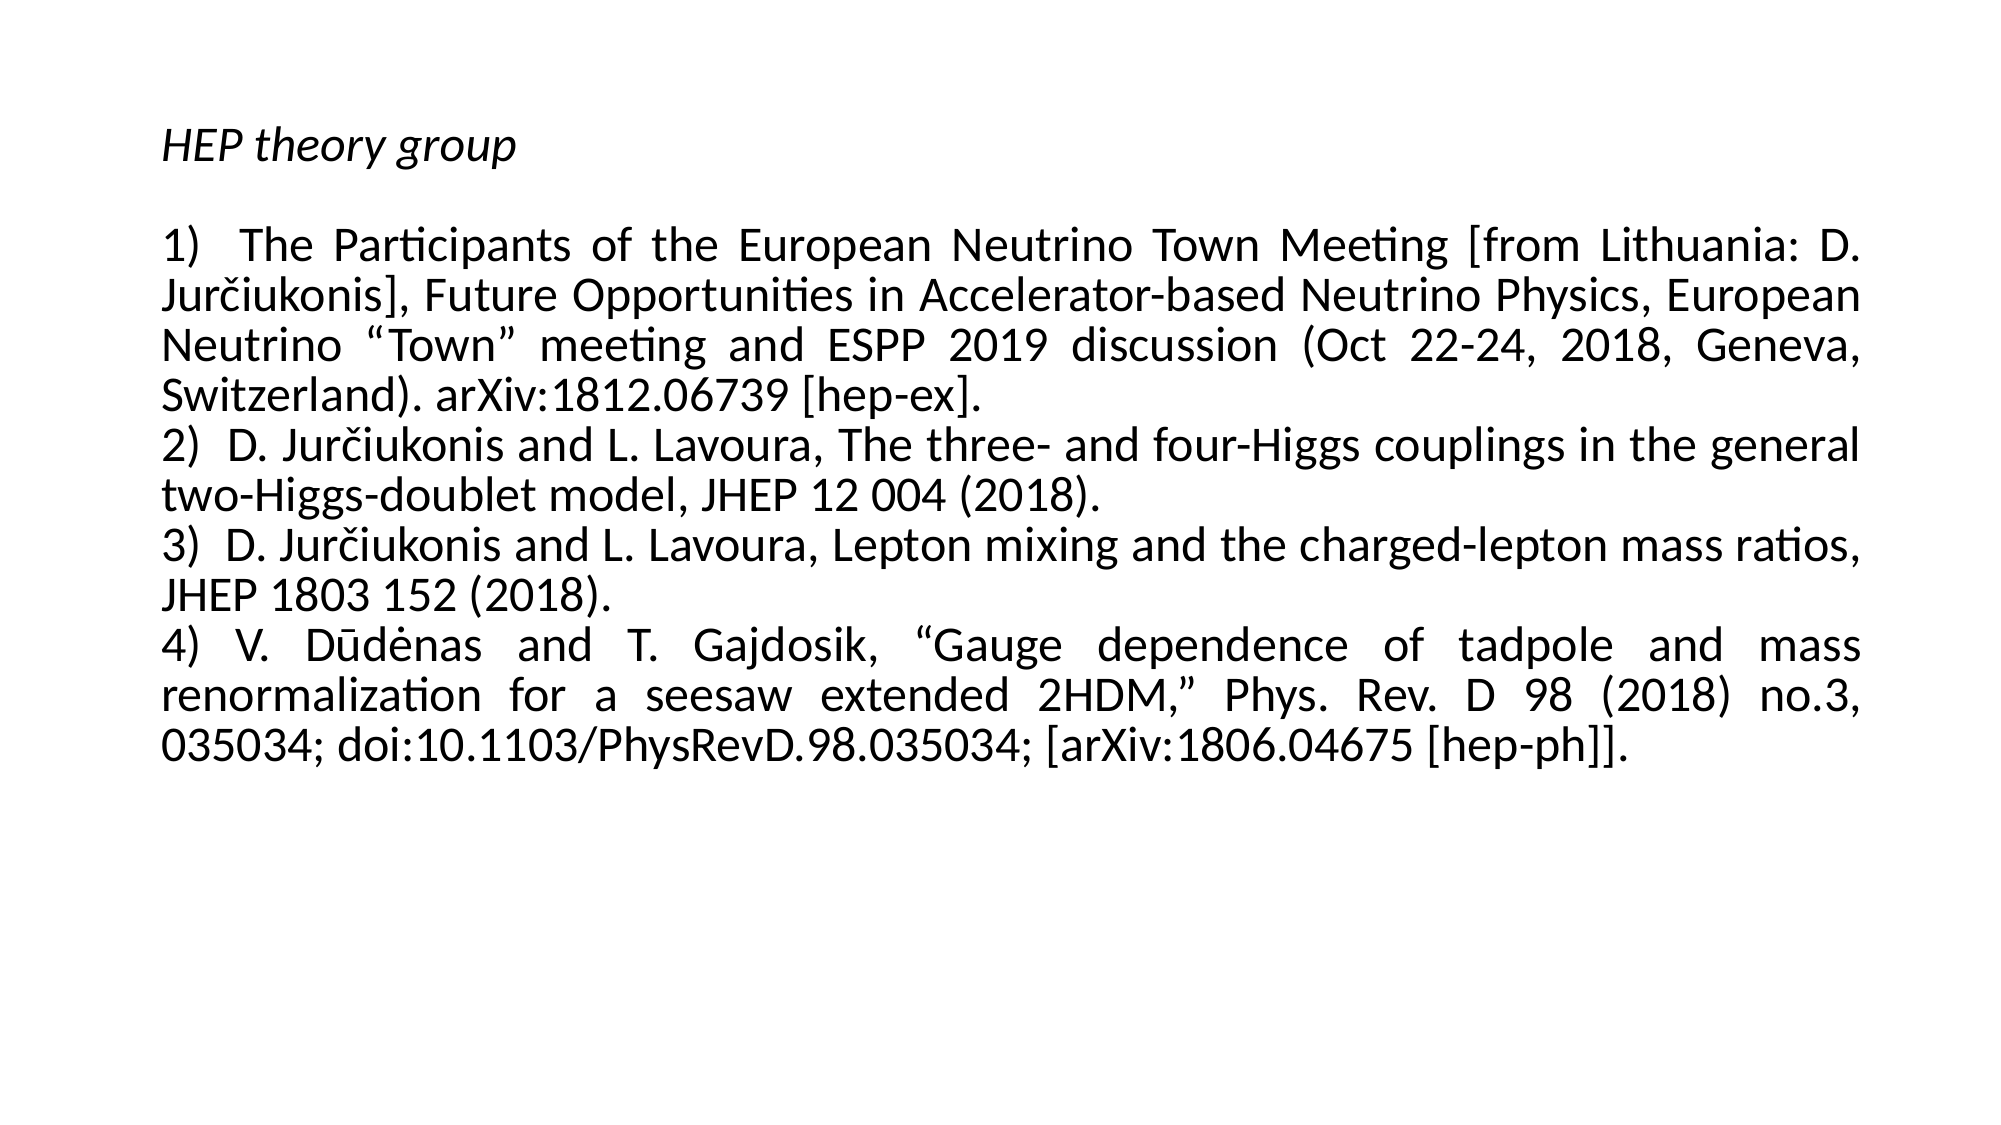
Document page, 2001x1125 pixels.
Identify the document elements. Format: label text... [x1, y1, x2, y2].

text_box HEP theory group The Participants of the European Neutrino Town Meeting [from Lithuania: D. Jurčiukonis], Future Opportunities in Accelerator-based Neutrino Physics, European Neutrino “Town” meeting and ESPP 2019 discussion (Oct 22-24, 2018, Geneva, Switzerland). arXiv:1812.06739 [hep-ex]. D. Jurčiukonis and L. Lavoura, The three- and four-Higgs couplings in the general two-Higgs-doublet model, JHEP 12 004 (2018). D. Jurčiukonis and L. Lavoura, Lepton mixing and the charged-lepton mass ratios, JHEP 1803 152 (2018). V. Dūdėnas and T. Gajdosik, “Gauge dependence of tadpole and mass renormalization for a seesaw extended 2HDM,” Phys. Rev. D 98 (2018) no.3, 035034; doi:10.1103/PhysRevD.98.035034; [arXiv:1806.04675 [hep-ph]]. [146, 116, 1878, 781]
